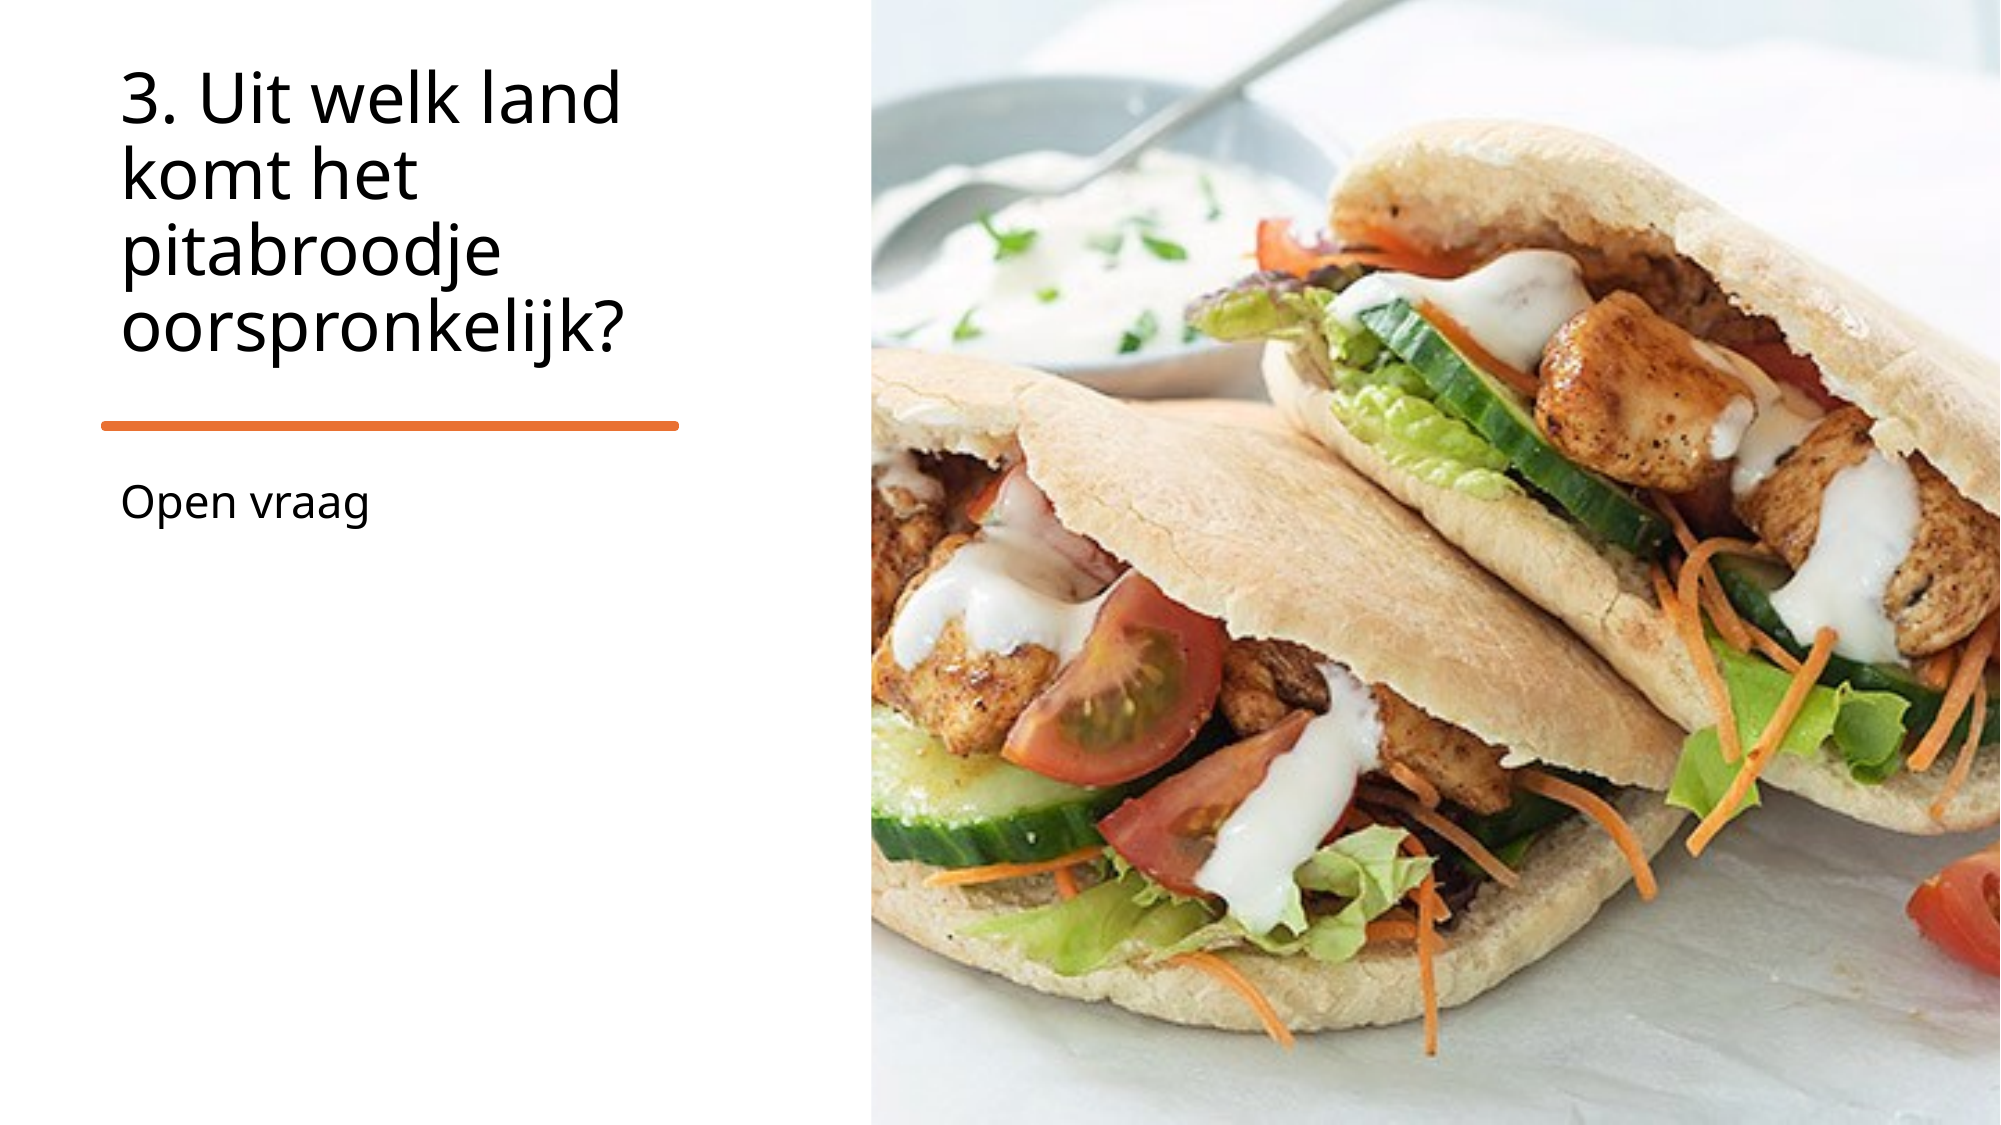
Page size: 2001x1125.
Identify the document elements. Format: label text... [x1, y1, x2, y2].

picture [871, 0, 2000, 1125]
title 3. Uit welk land komt het pitabroodje oorspronkelijk? [105, 53, 822, 375]
list Open vraag [105, 471, 802, 1016]
text_box [0, 0, 871, 1125]
